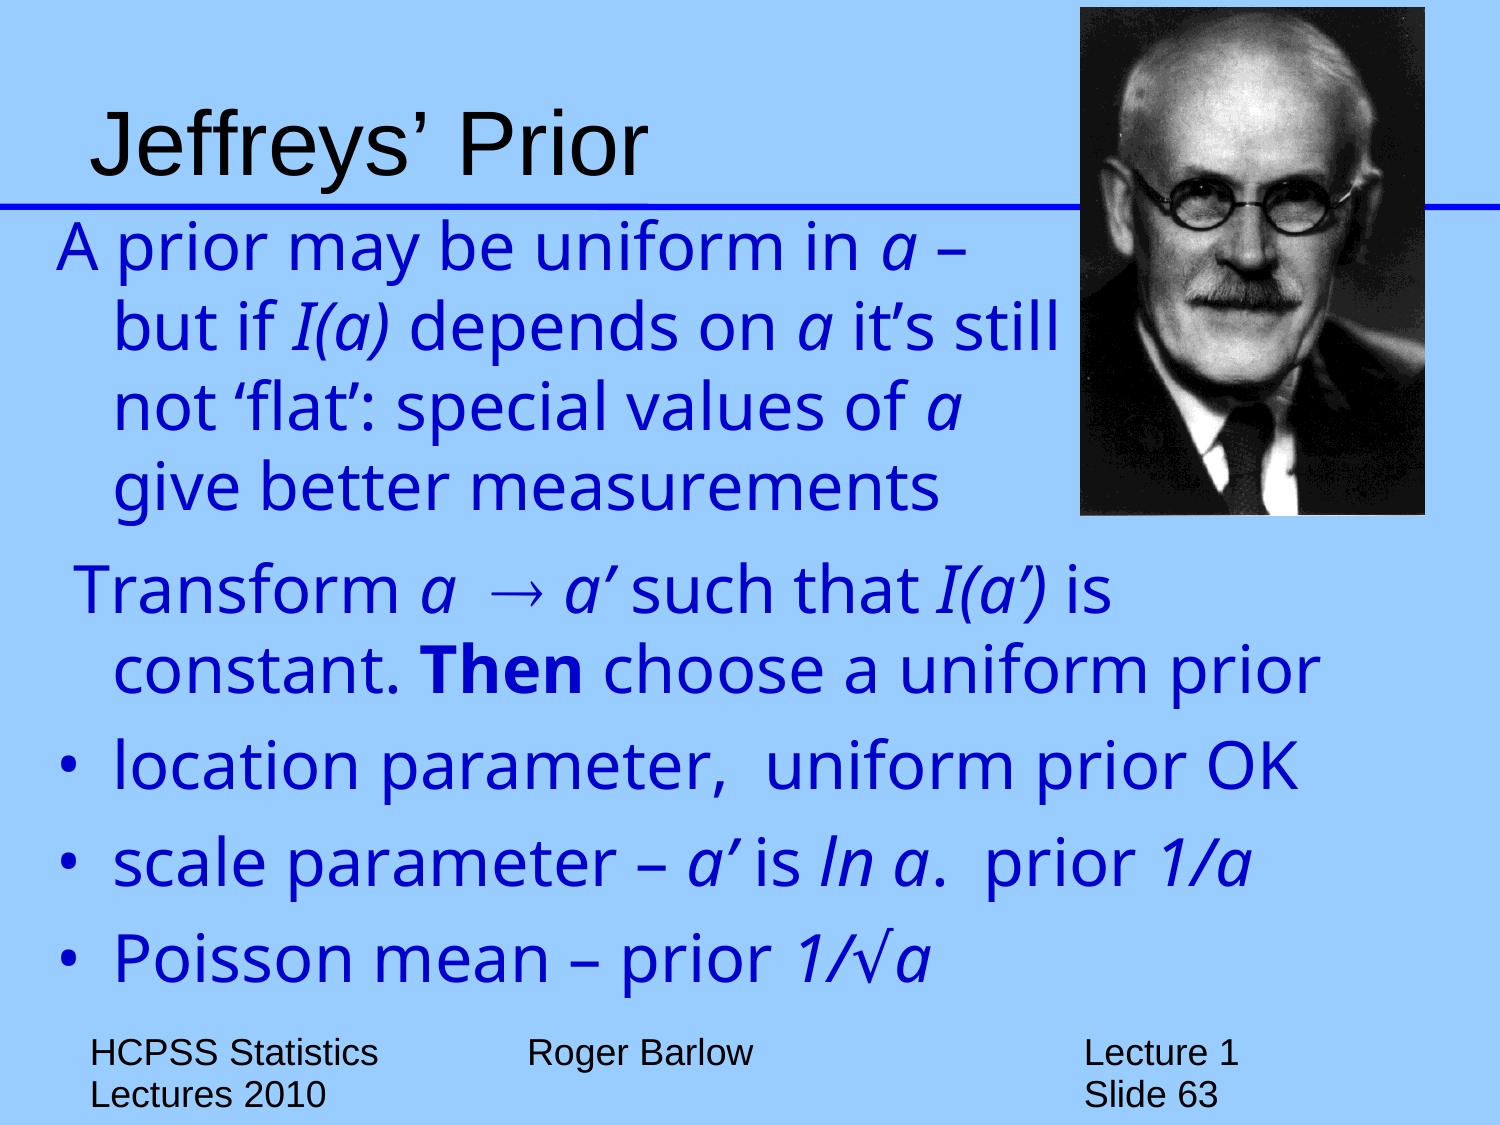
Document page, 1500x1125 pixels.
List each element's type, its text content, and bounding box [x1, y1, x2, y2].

text_box Transform a  a’ such that I(a’) is constant. Then choose a uniform prior location parameter, uniform prior OK scale parameter – a’ is ln a. prior 1/a Poisson mean – prior 1/√a [41, 538, 1376, 1094]
title Jeffreys’ Prior [75, 45, 1080, 196]
text_box A prior may be uniform in a – but if I(a) depends on a it’s still not ‘flat’: special values of a give better measurements [41, 196, 1081, 538]
picture [1080, 7, 1425, 516]
